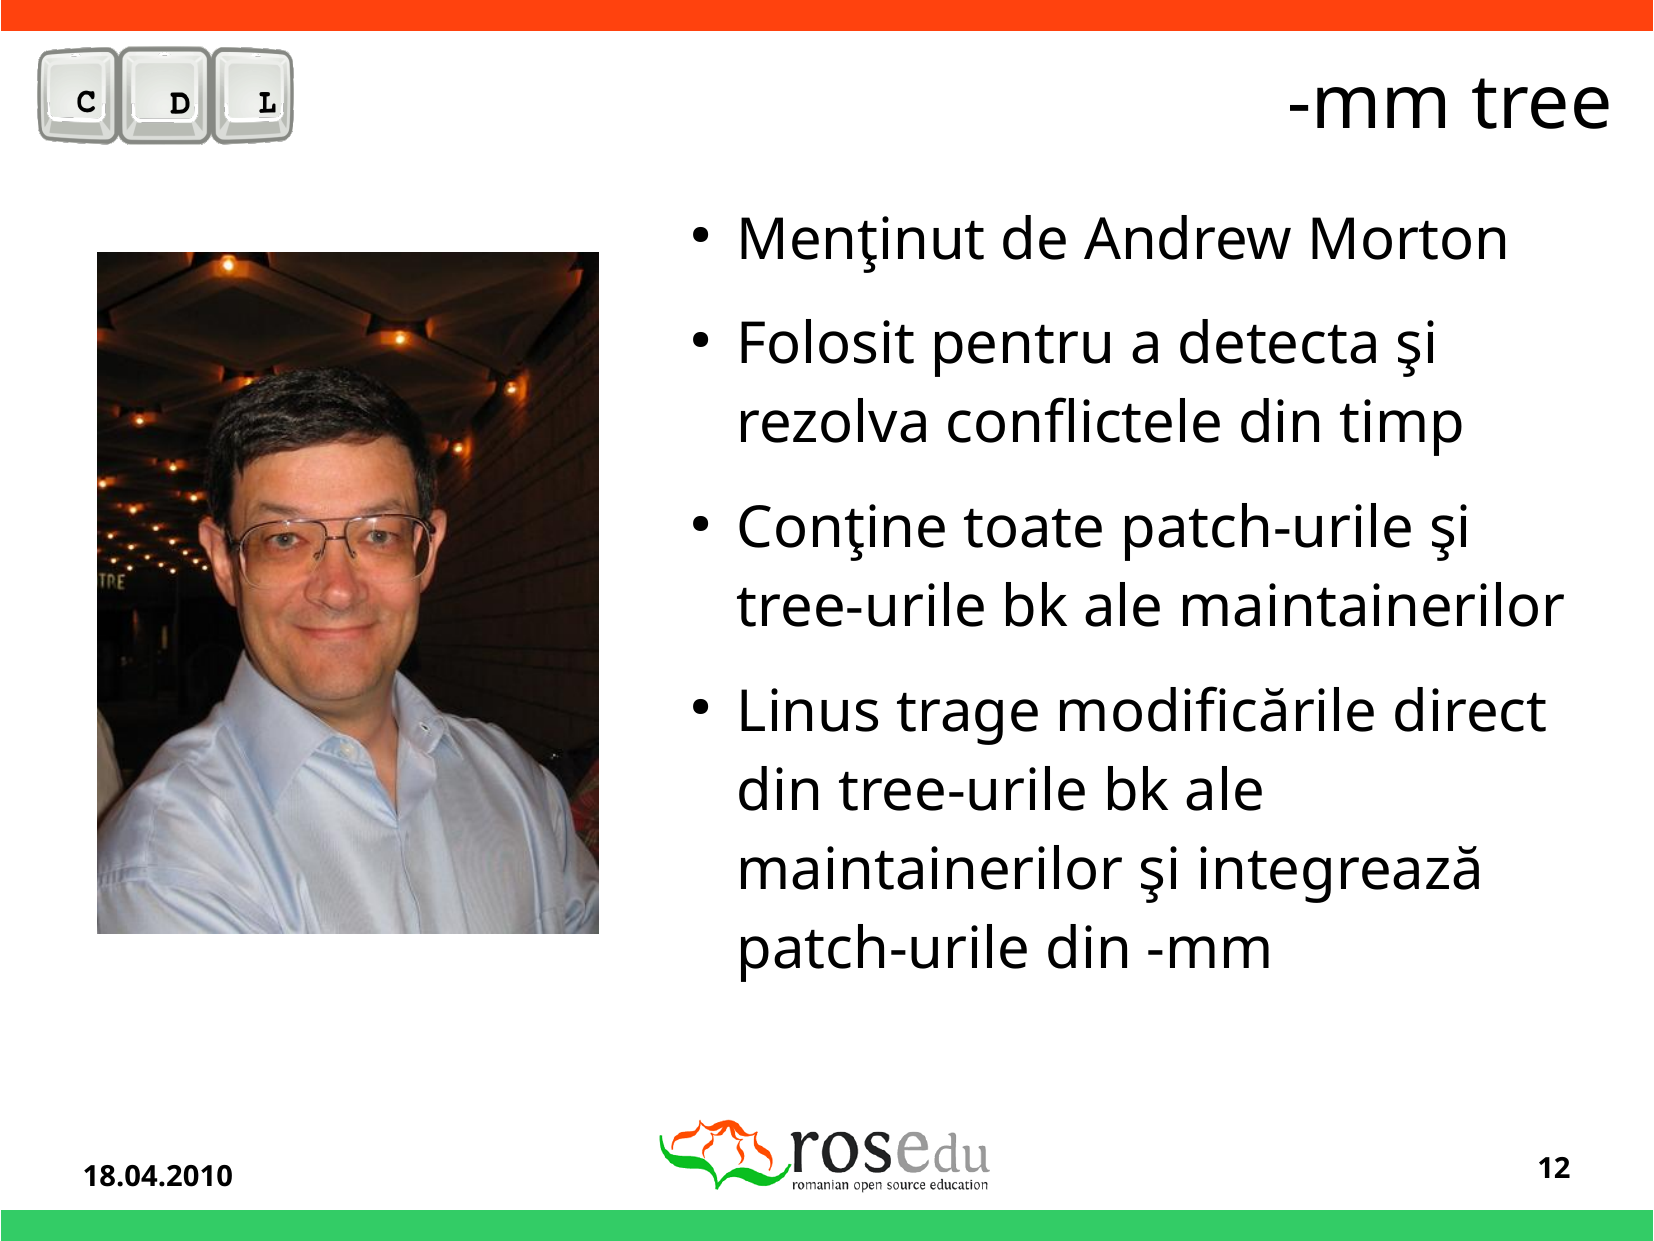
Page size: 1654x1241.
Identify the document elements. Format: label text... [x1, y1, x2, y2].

list Menţinut de Andrew Morton Folosit pentru a detecta şi rezolva conflictele din timp Conţine toate patch-urile şi tree-urile bk ale maintainerilor Linus trage modificările direct din tree-urile bk ale maintainerilor şi integrează patch-urile din -mm [675, 182, 1572, 1001]
picture [656, 1104, 1005, 1209]
picture [97, 252, 599, 934]
title -mm tree [300, 52, 1613, 146]
picture [37, 46, 294, 145]
